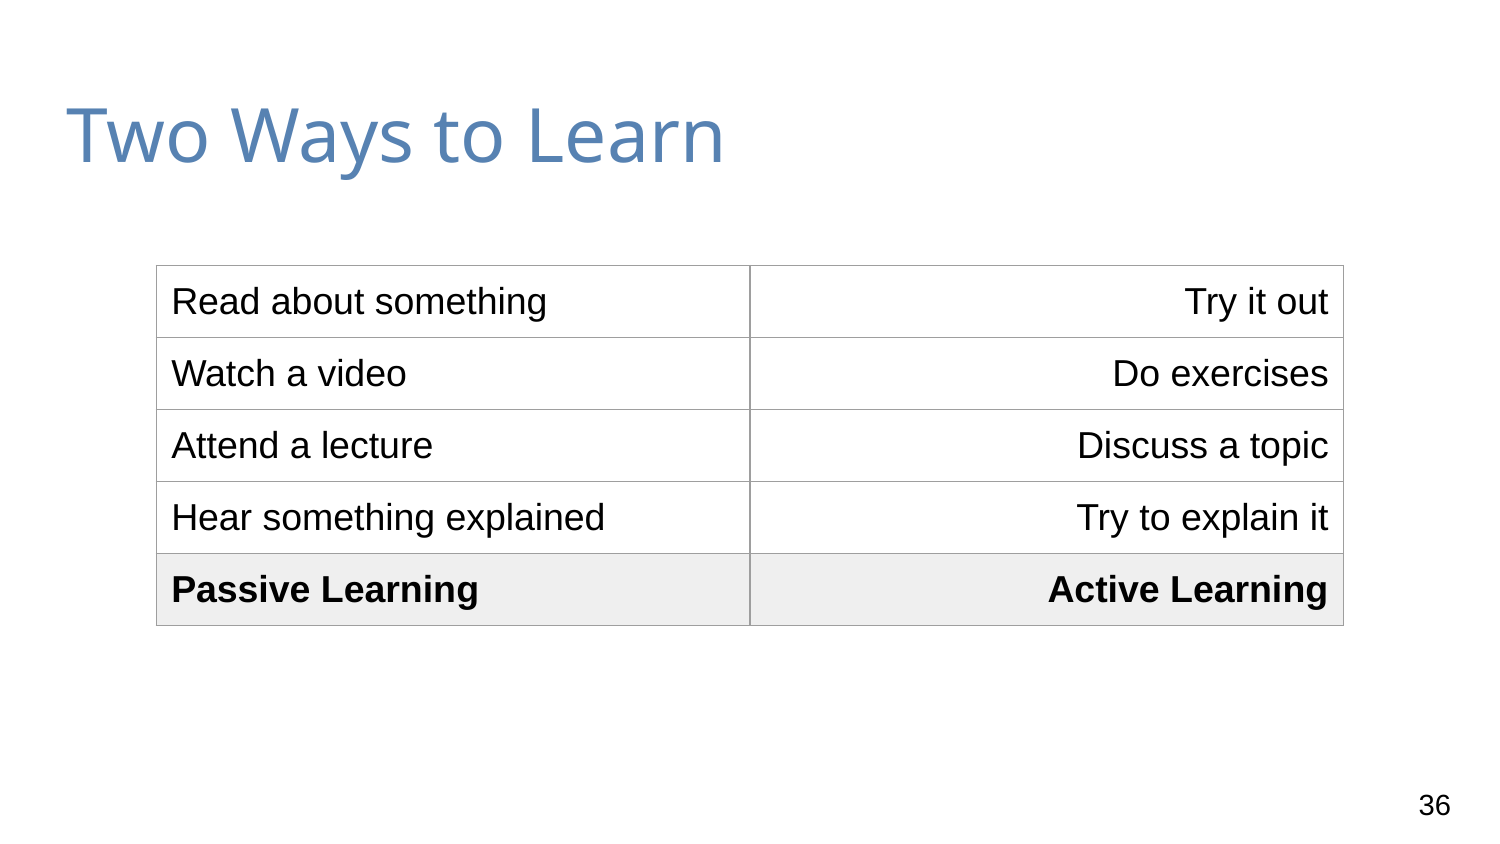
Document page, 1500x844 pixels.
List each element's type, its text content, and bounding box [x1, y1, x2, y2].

table_cell Discuss a topic [751, 410, 1343, 481]
title Two Ways to Learn [51, 72, 1449, 189]
table_cell Hear something explained [157, 482, 749, 553]
table_cell Watch a video [157, 338, 749, 409]
table_cell Passive Learning [157, 554, 749, 625]
table_header Read about something [157, 266, 749, 337]
table_header Try it out [751, 266, 1343, 337]
table_cell Try to explain it [751, 482, 1343, 553]
table_cell Active Learning [751, 554, 1343, 625]
table_cell Attend a lecture [157, 410, 749, 481]
table_cell Do exercises [751, 338, 1343, 409]
